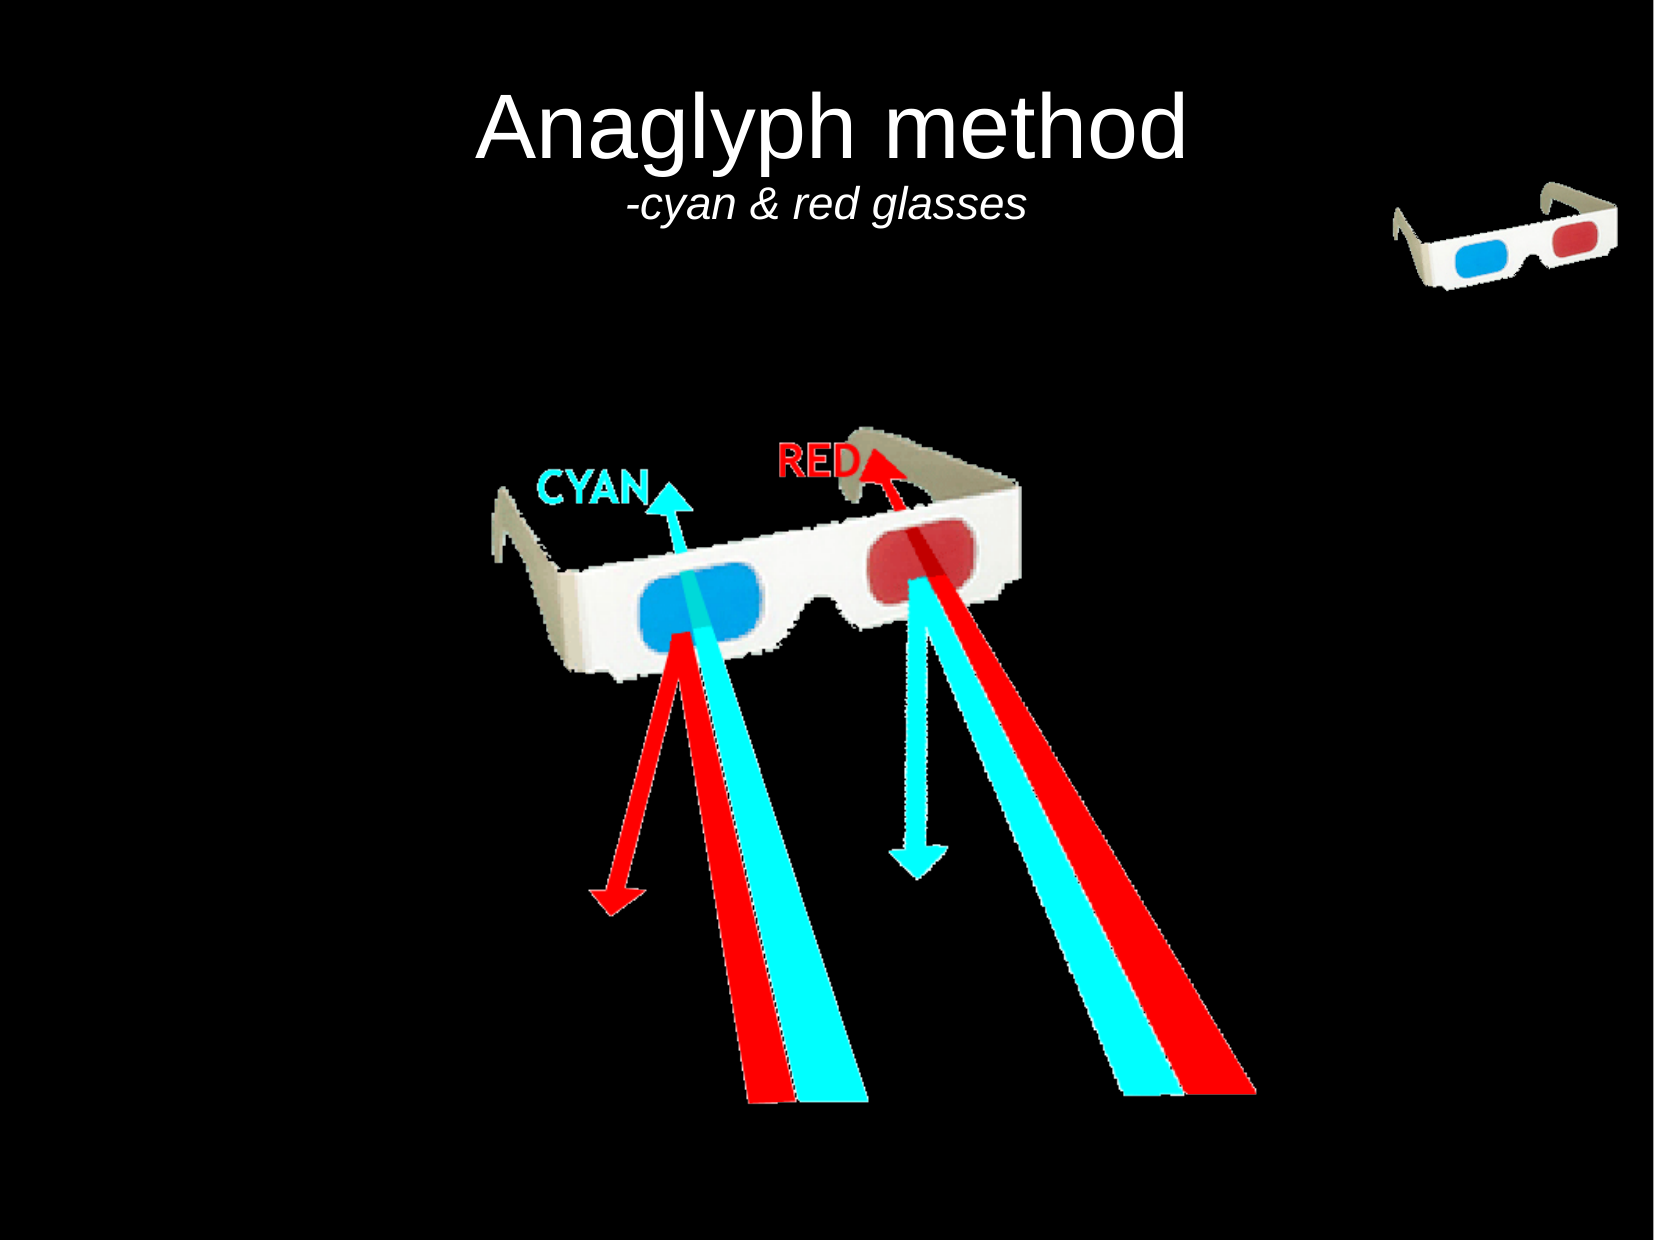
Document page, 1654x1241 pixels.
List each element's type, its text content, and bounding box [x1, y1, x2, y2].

title Anaglyph method -cyan & red glasses [88, 59, 1577, 246]
picture [201, 176, 1625, 1151]
